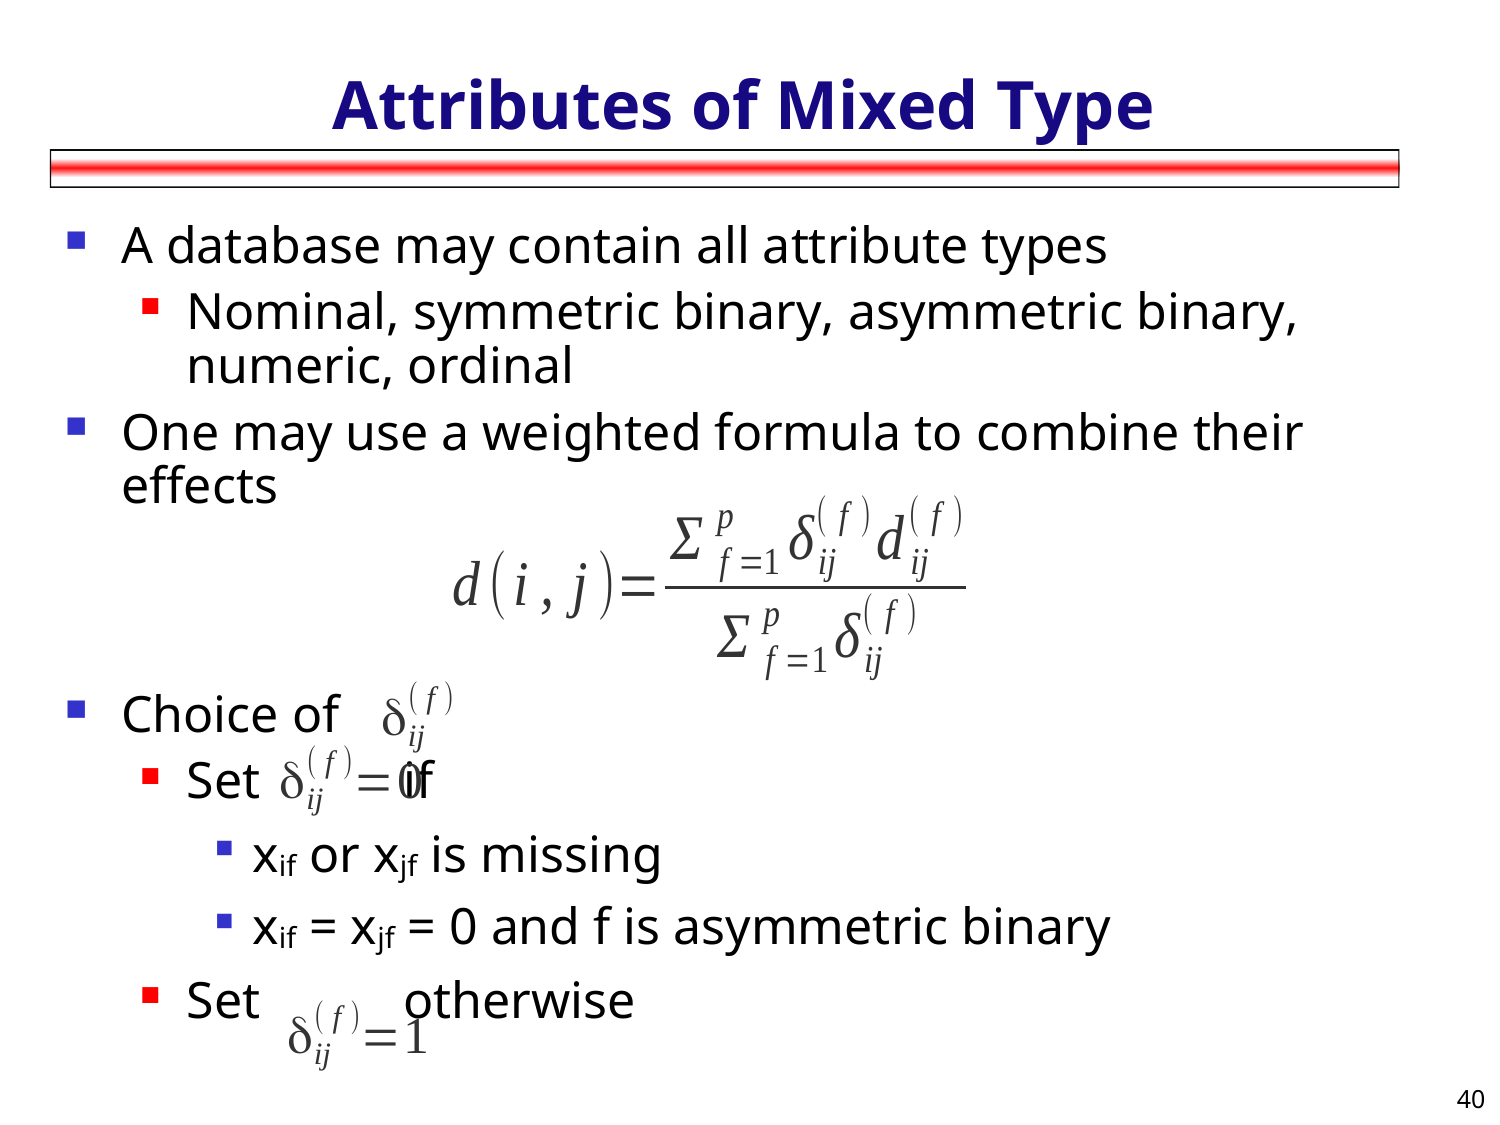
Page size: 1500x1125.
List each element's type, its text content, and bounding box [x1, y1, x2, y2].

chart [273, 680, 461, 818]
text_box <number> [1450, 1062, 1500, 1125]
chart [281, 999, 436, 1073]
list A database may contain all attribute types Nominal, symmetric binary, asymmetric binary, numeric, ordinal One may use a weighted formula to combine their effects Choice of Set if xif or xjf is missing xif = xjf = 0 and f is asymmetric binary Set otherwise [50, 212, 1450, 1125]
title Attributes of Mixed Type [24, 49, 1463, 150]
text_box [442, 492, 980, 681]
